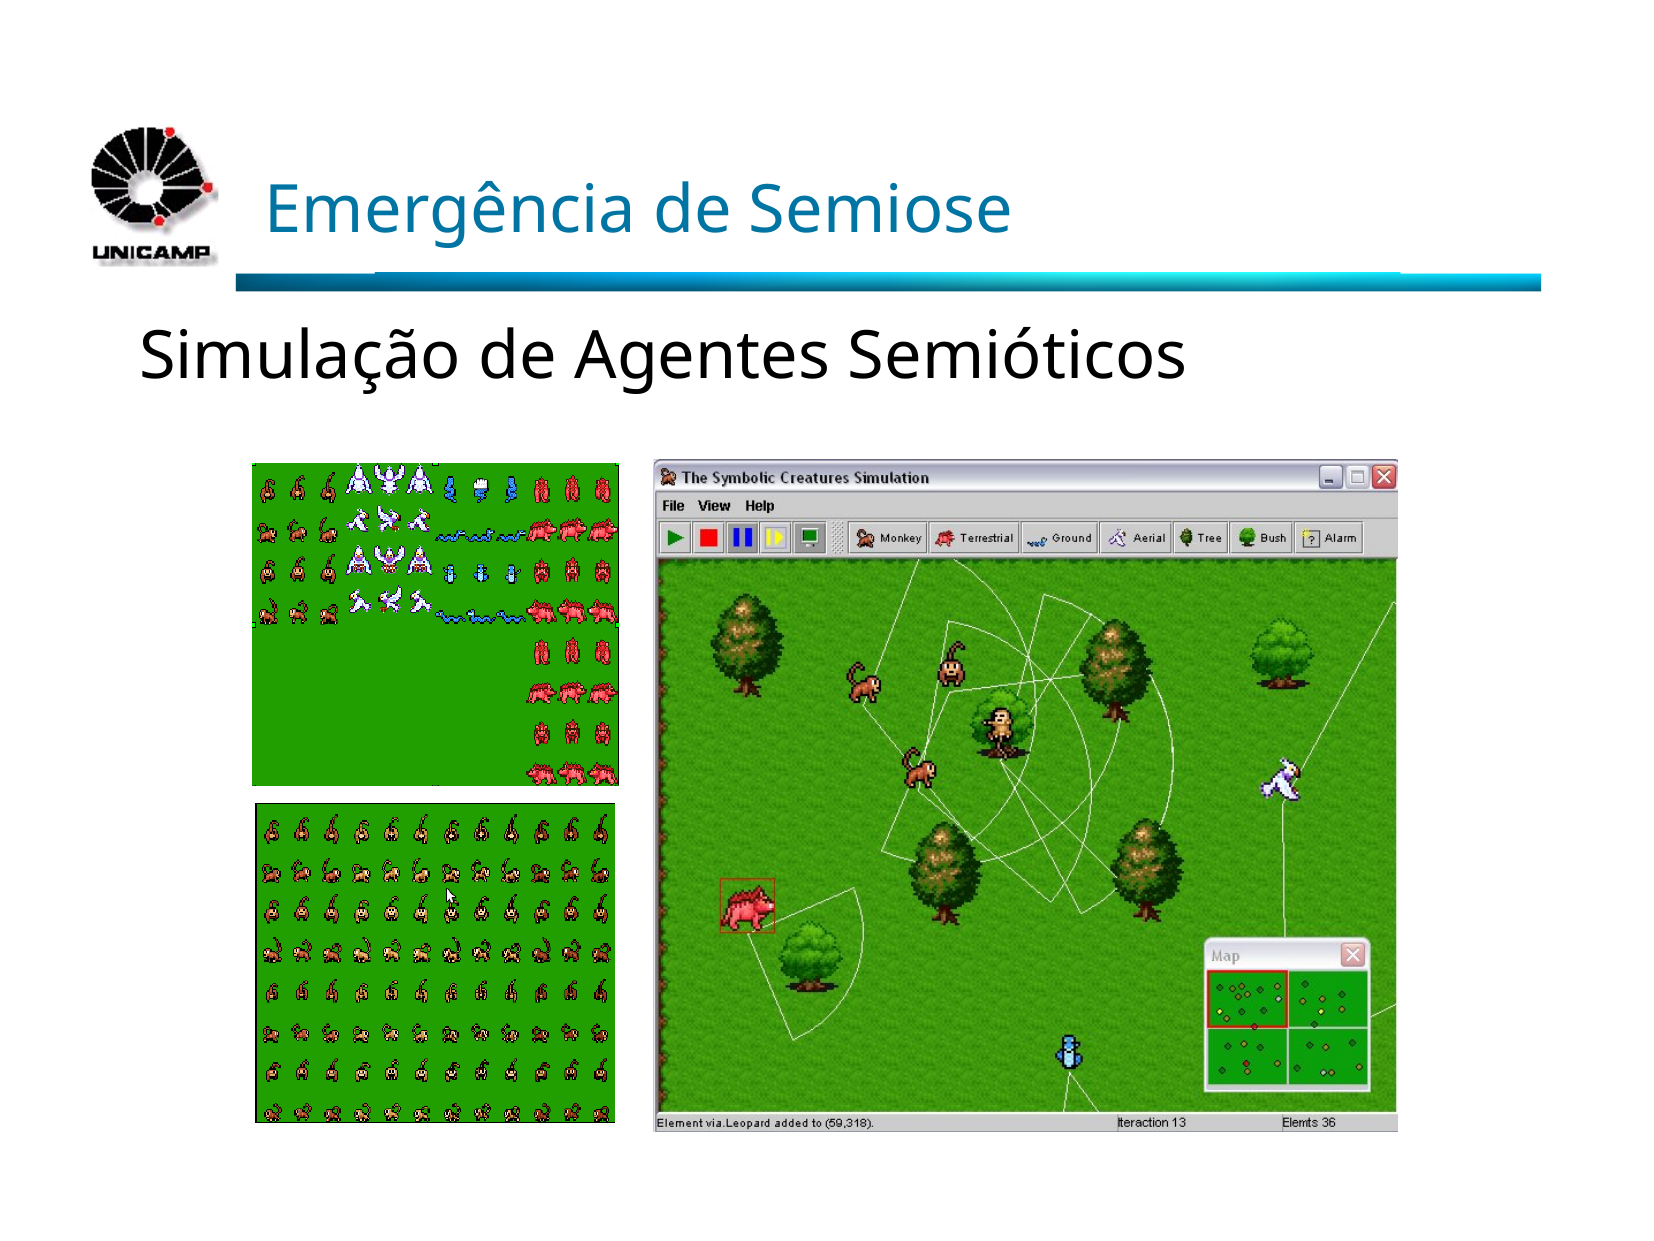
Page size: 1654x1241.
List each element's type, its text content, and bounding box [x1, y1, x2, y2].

picture [125, 272, 1654, 295]
title Emergência de Semiose [264, 42, 1534, 250]
picture [252, 463, 619, 787]
picture [255, 803, 615, 1123]
list Simulação de Agentes Semióticos [121, 309, 1534, 1182]
picture [653, 459, 1398, 1132]
